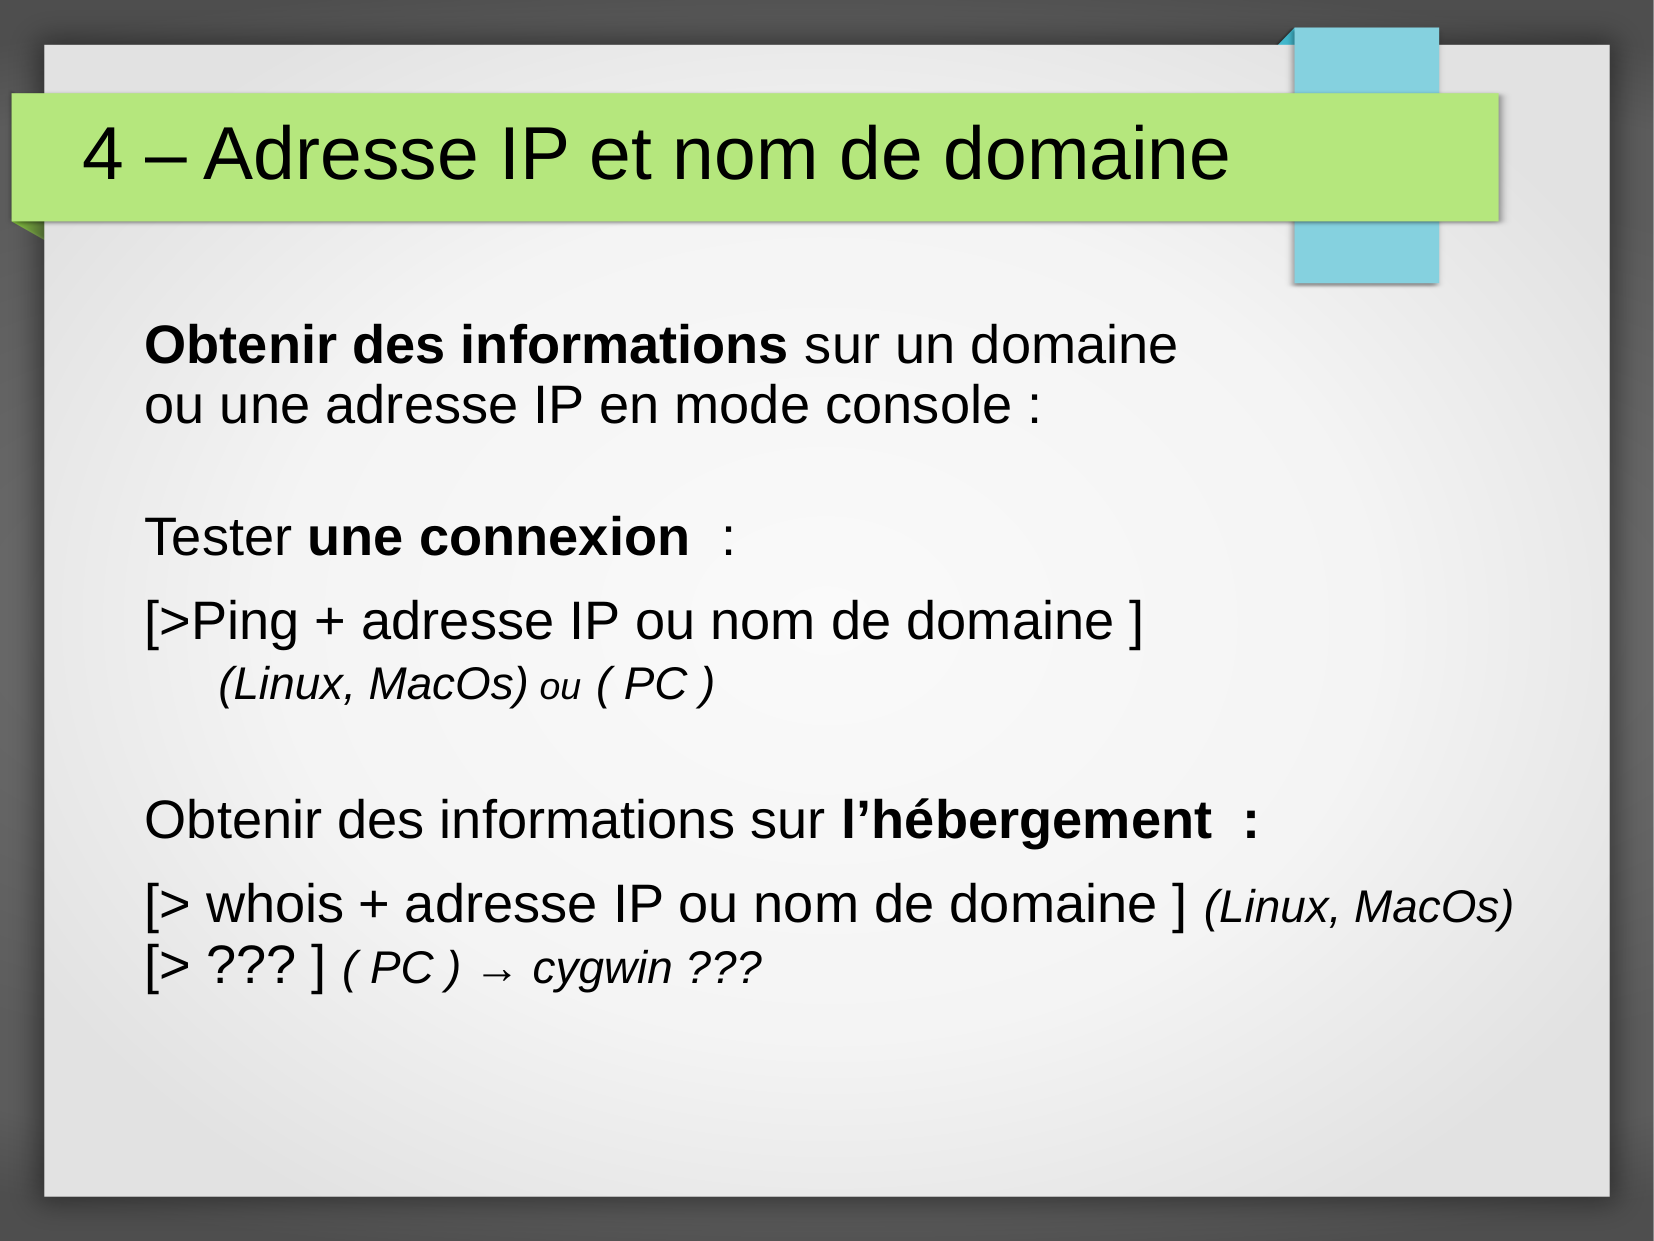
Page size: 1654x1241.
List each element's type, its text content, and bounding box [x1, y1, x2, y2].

picture [0, 0, 1654, 1241]
text_box Obtenir des informations sur un domaine ou une adresse IP en mode console : [129, 307, 1241, 443]
text_box Tester une connexion : [>Ping + adresse IP ou nom de domaine ] (Linux, MacOs) ou ( PC ) [129, 498, 1359, 756]
text_box Obtenir des informations sur l’hébergement : [> whois + adresse IP ou nom de domaine ] (Linux, MacOs) [> ??? ] ( PC ) → cygwin ??? [129, 782, 1548, 1063]
title 4 – Adresse IP et nom de domaine [82, 69, 1430, 238]
